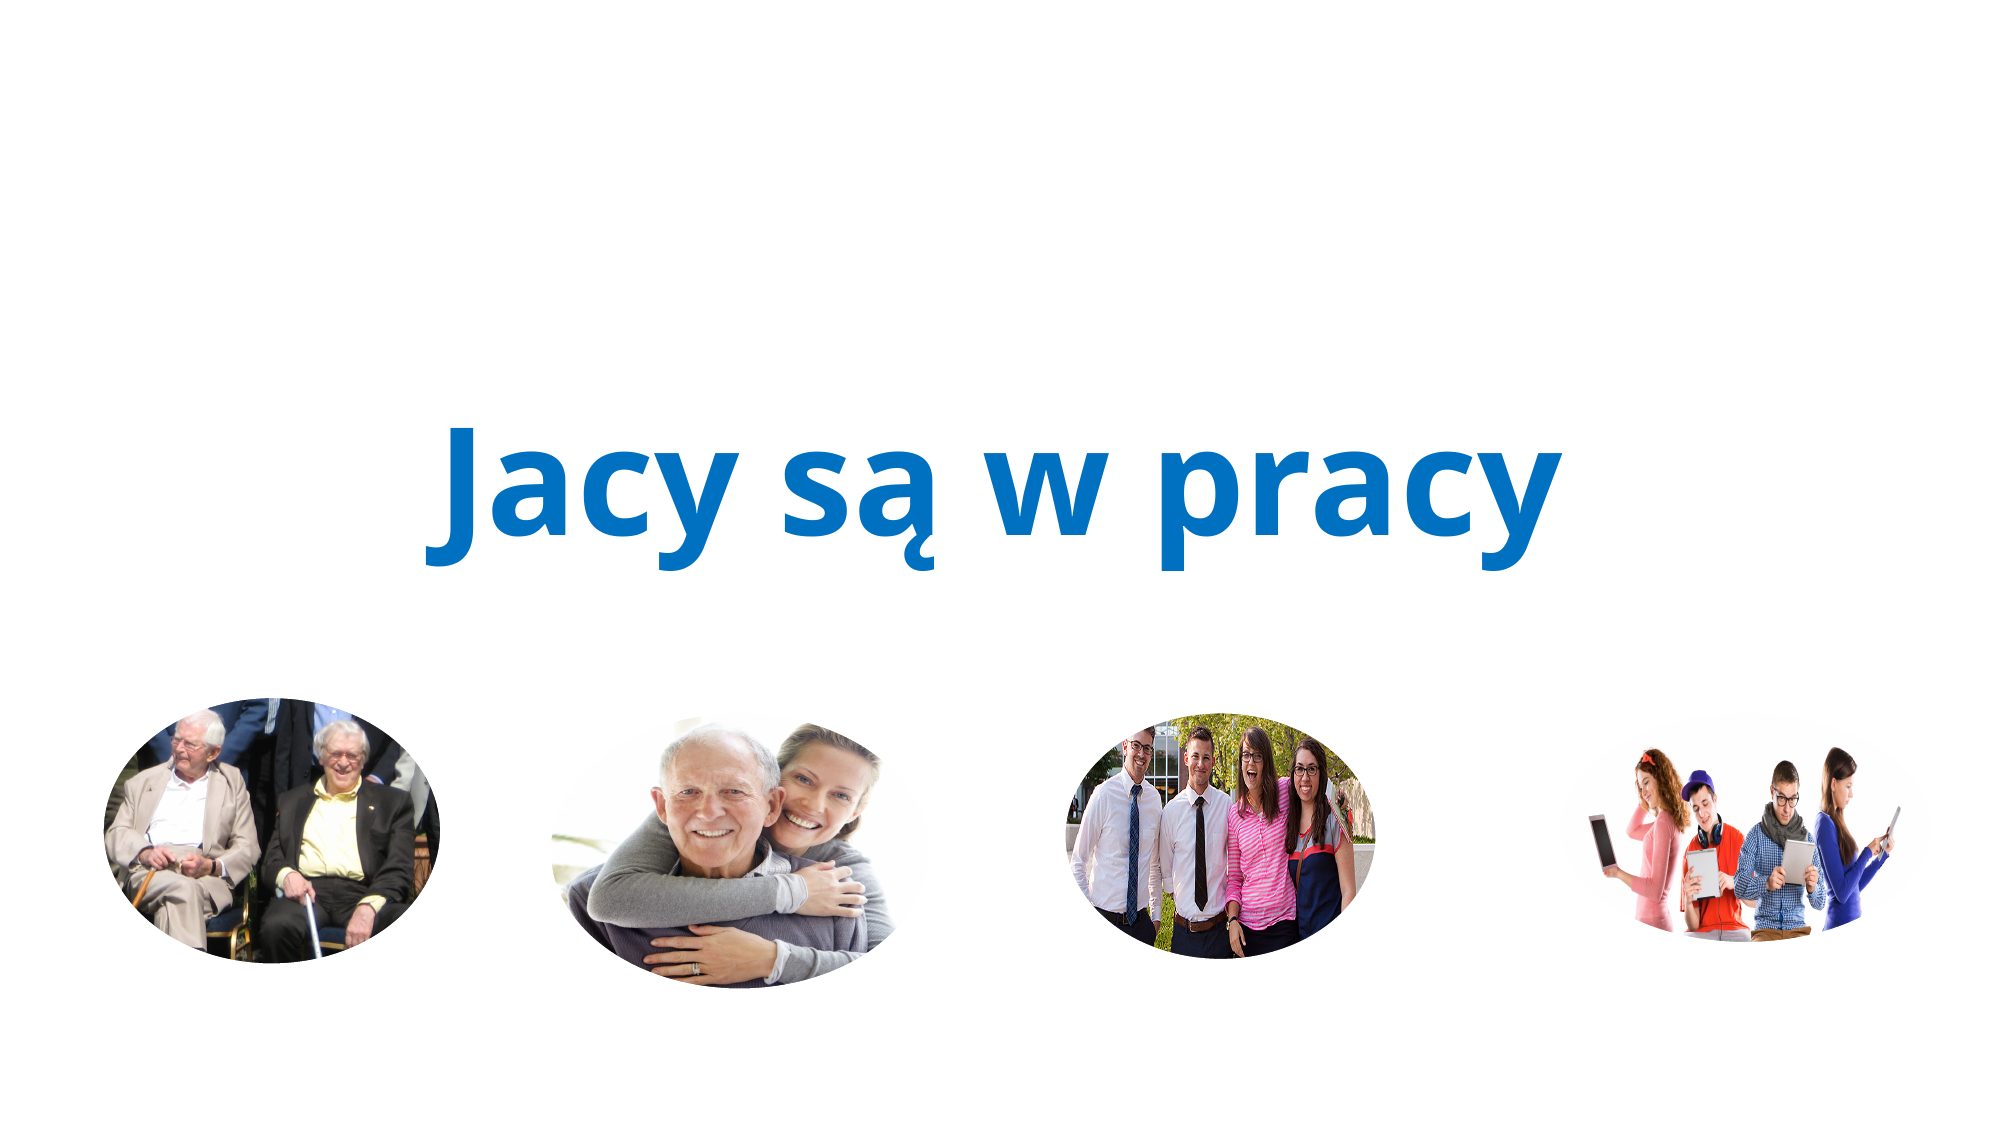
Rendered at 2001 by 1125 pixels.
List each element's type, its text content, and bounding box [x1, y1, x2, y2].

text_box [1559, 712, 1932, 943]
text_box [102, 697, 442, 965]
text_box [549, 712, 931, 990]
text_box [1064, 712, 1377, 960]
title Jacy są w pracy [249, 184, 1750, 576]
